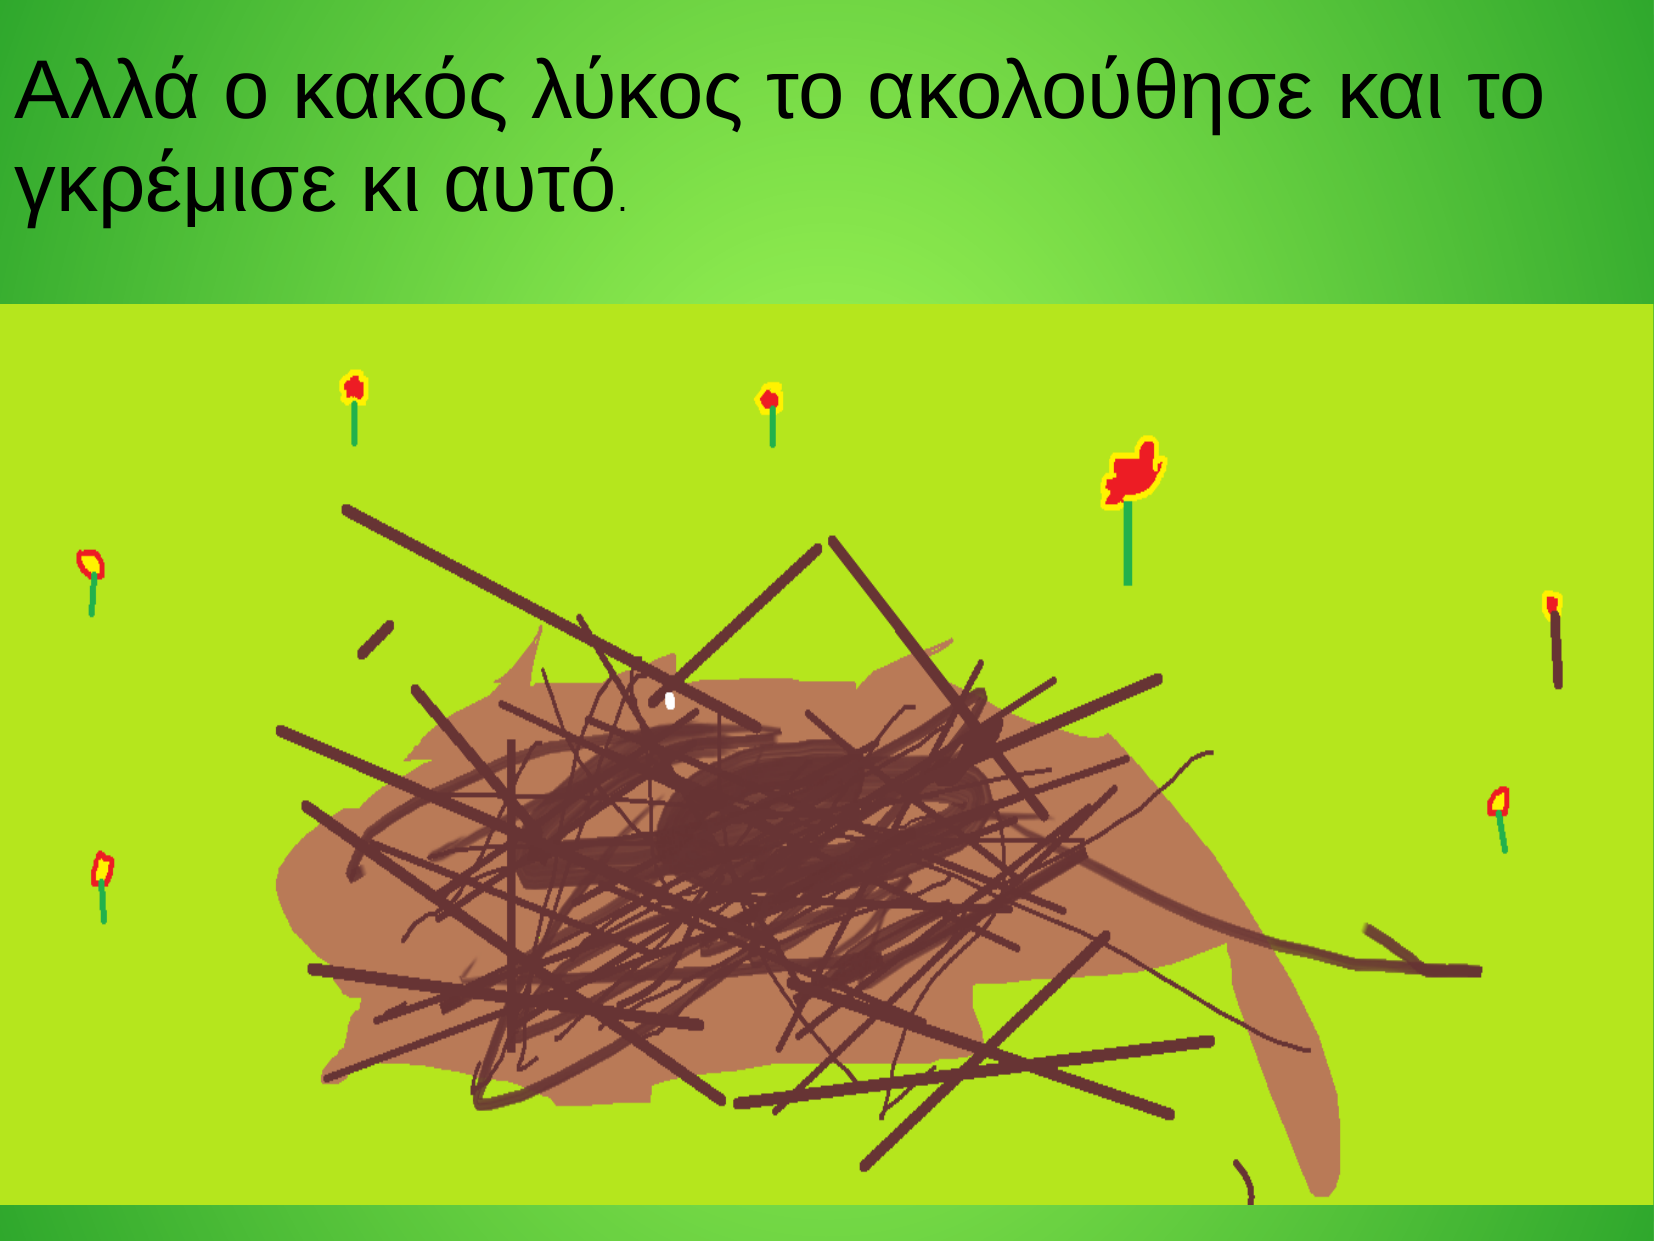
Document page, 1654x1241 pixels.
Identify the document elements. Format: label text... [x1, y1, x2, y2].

picture [0, 304, 1654, 1205]
text_box Αλλά ο κακός λύκος το ακολούθησε και το γκρέμισε κι αυτό. [0, 35, 1630, 237]
